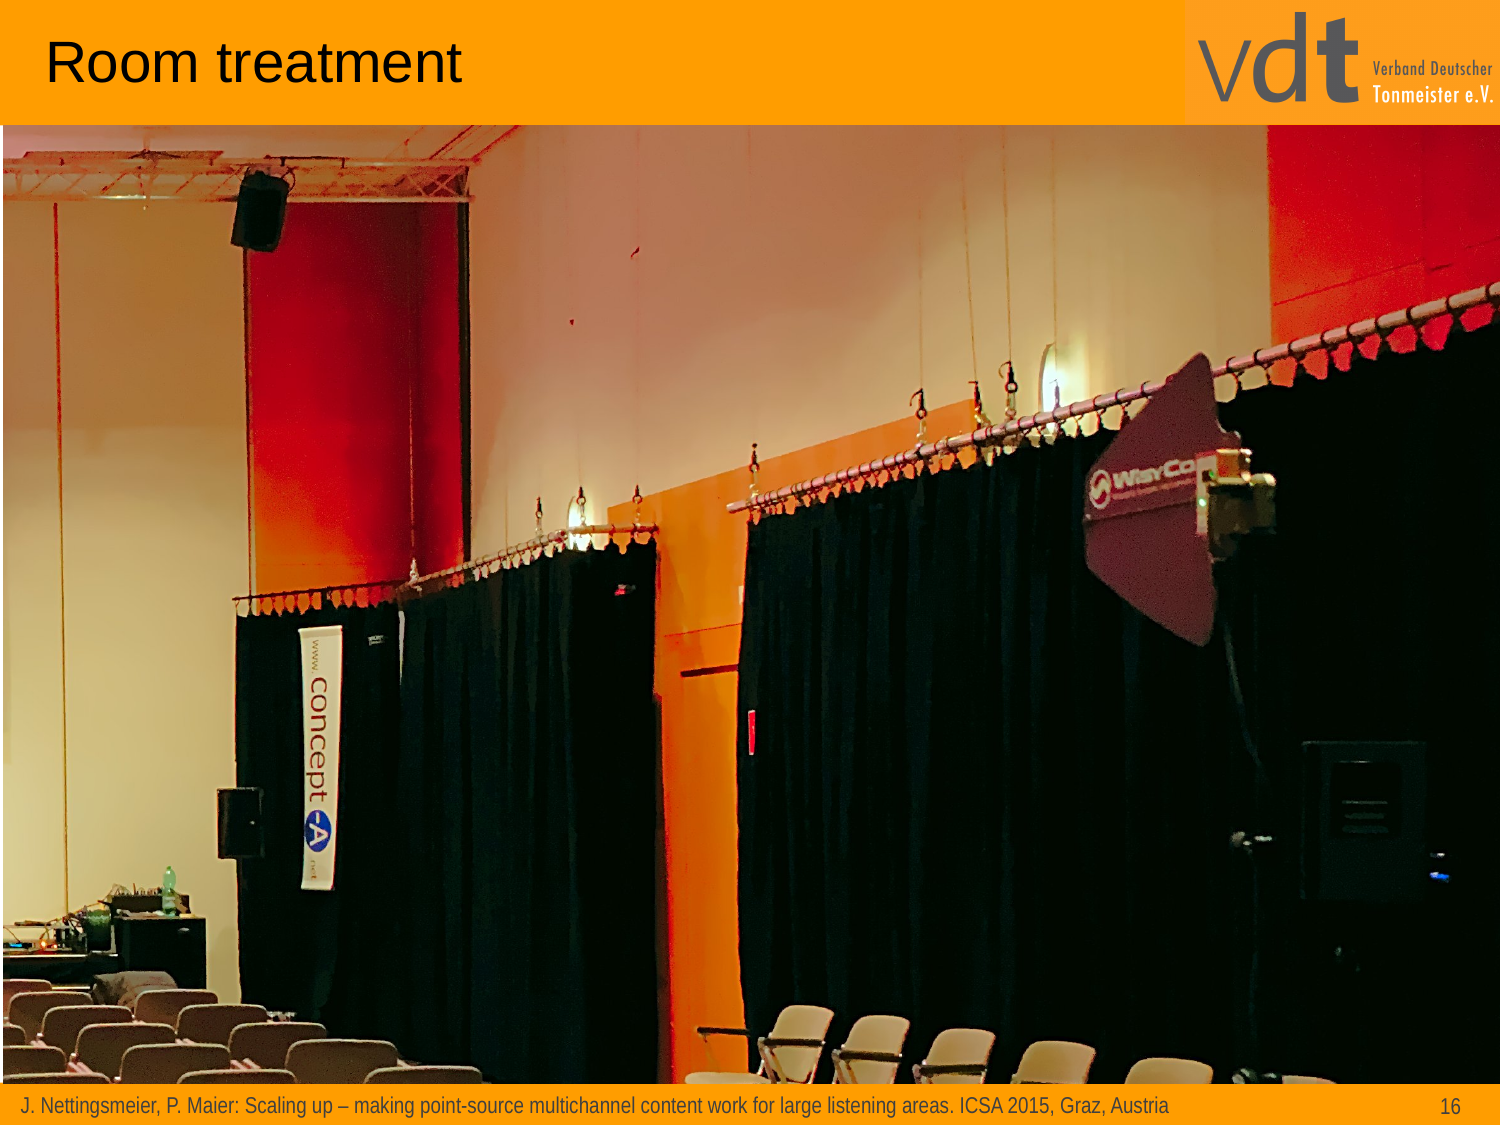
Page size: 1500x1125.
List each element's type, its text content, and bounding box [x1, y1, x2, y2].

picture [3, 125, 1500, 1084]
picture [1185, 0, 1500, 124]
title Room treatment [45, 0, 1171, 125]
